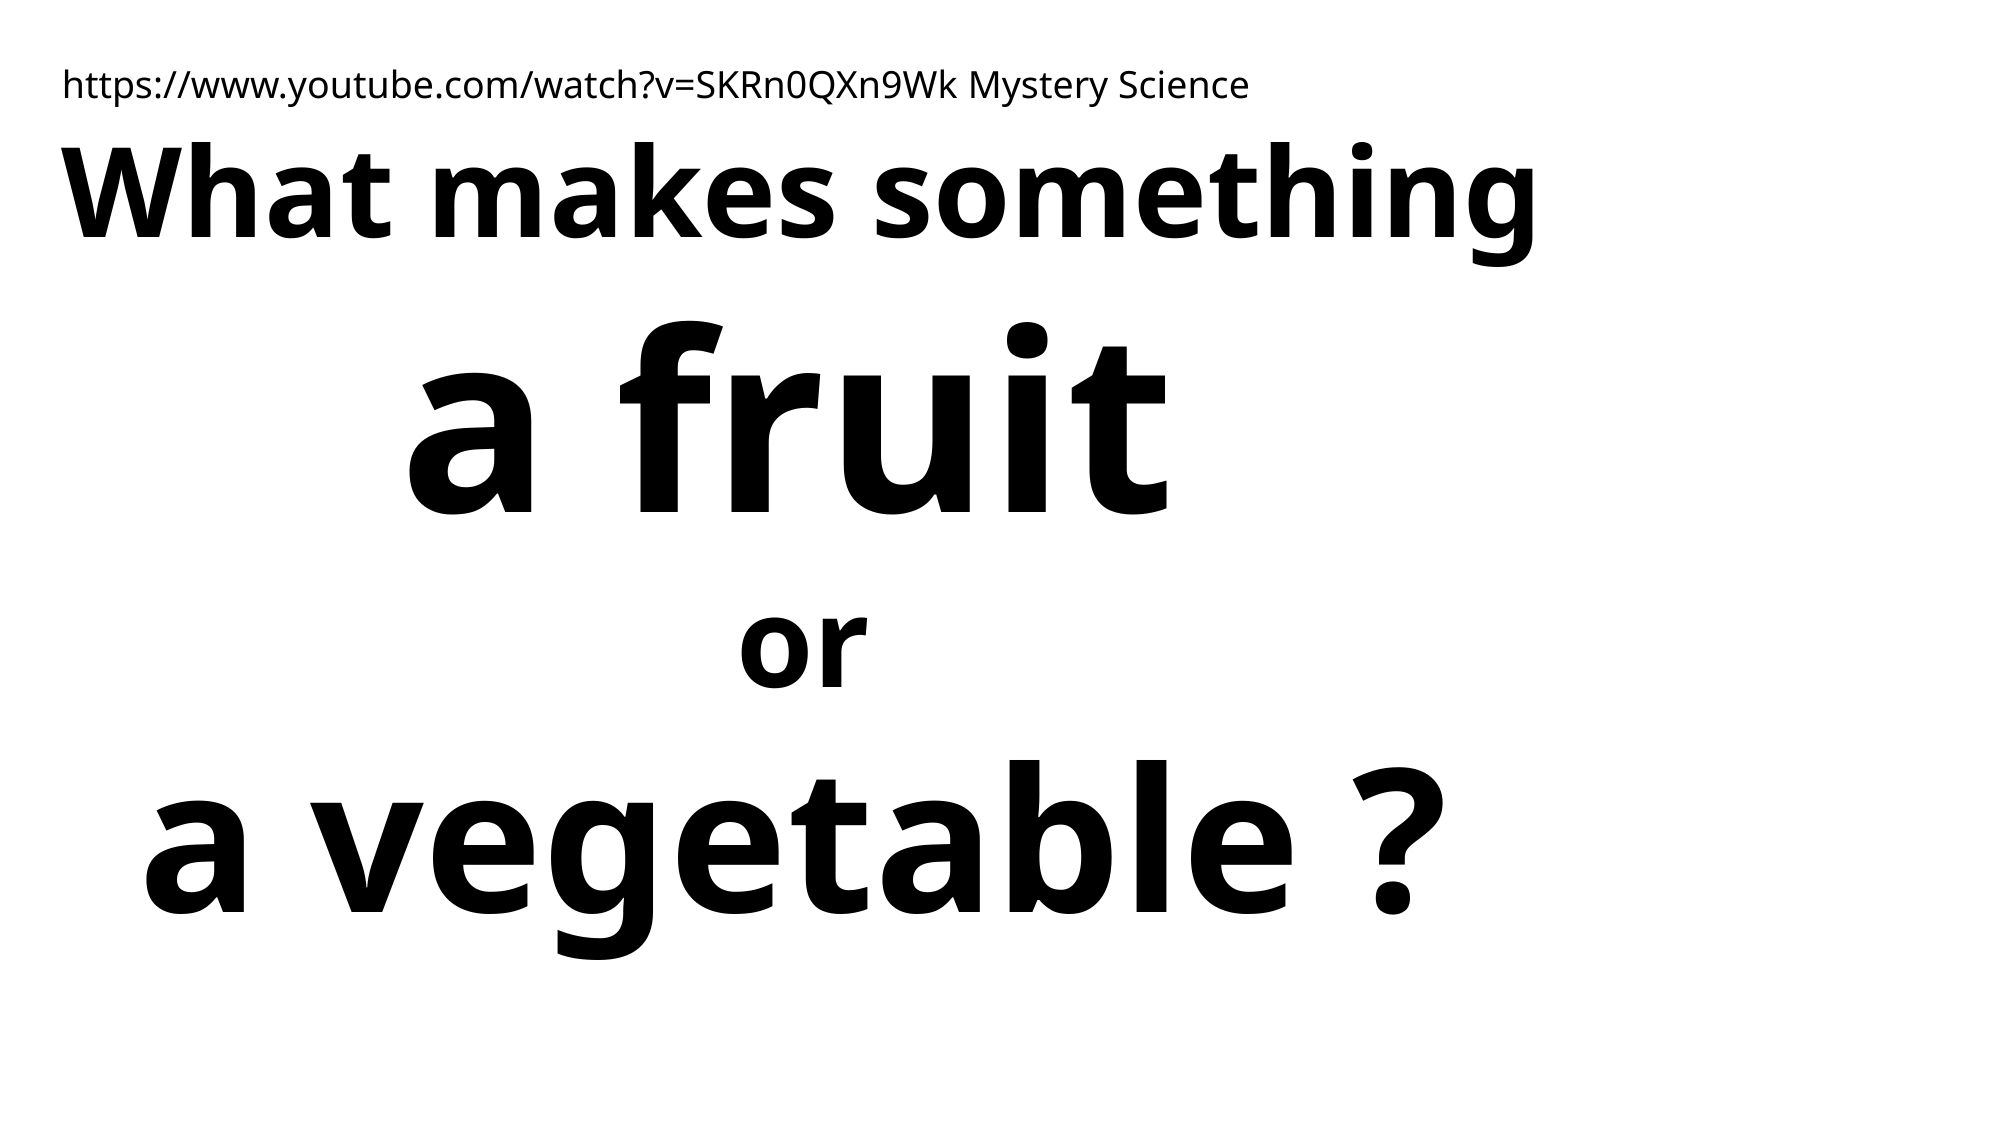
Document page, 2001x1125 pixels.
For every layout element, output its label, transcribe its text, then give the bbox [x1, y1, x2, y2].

text_box https://www.youtube.com/watch?v=SKRn0QXn9Wk Mystery Science What makes something a fruit or a vegetable ? [46, 53, 1945, 963]
